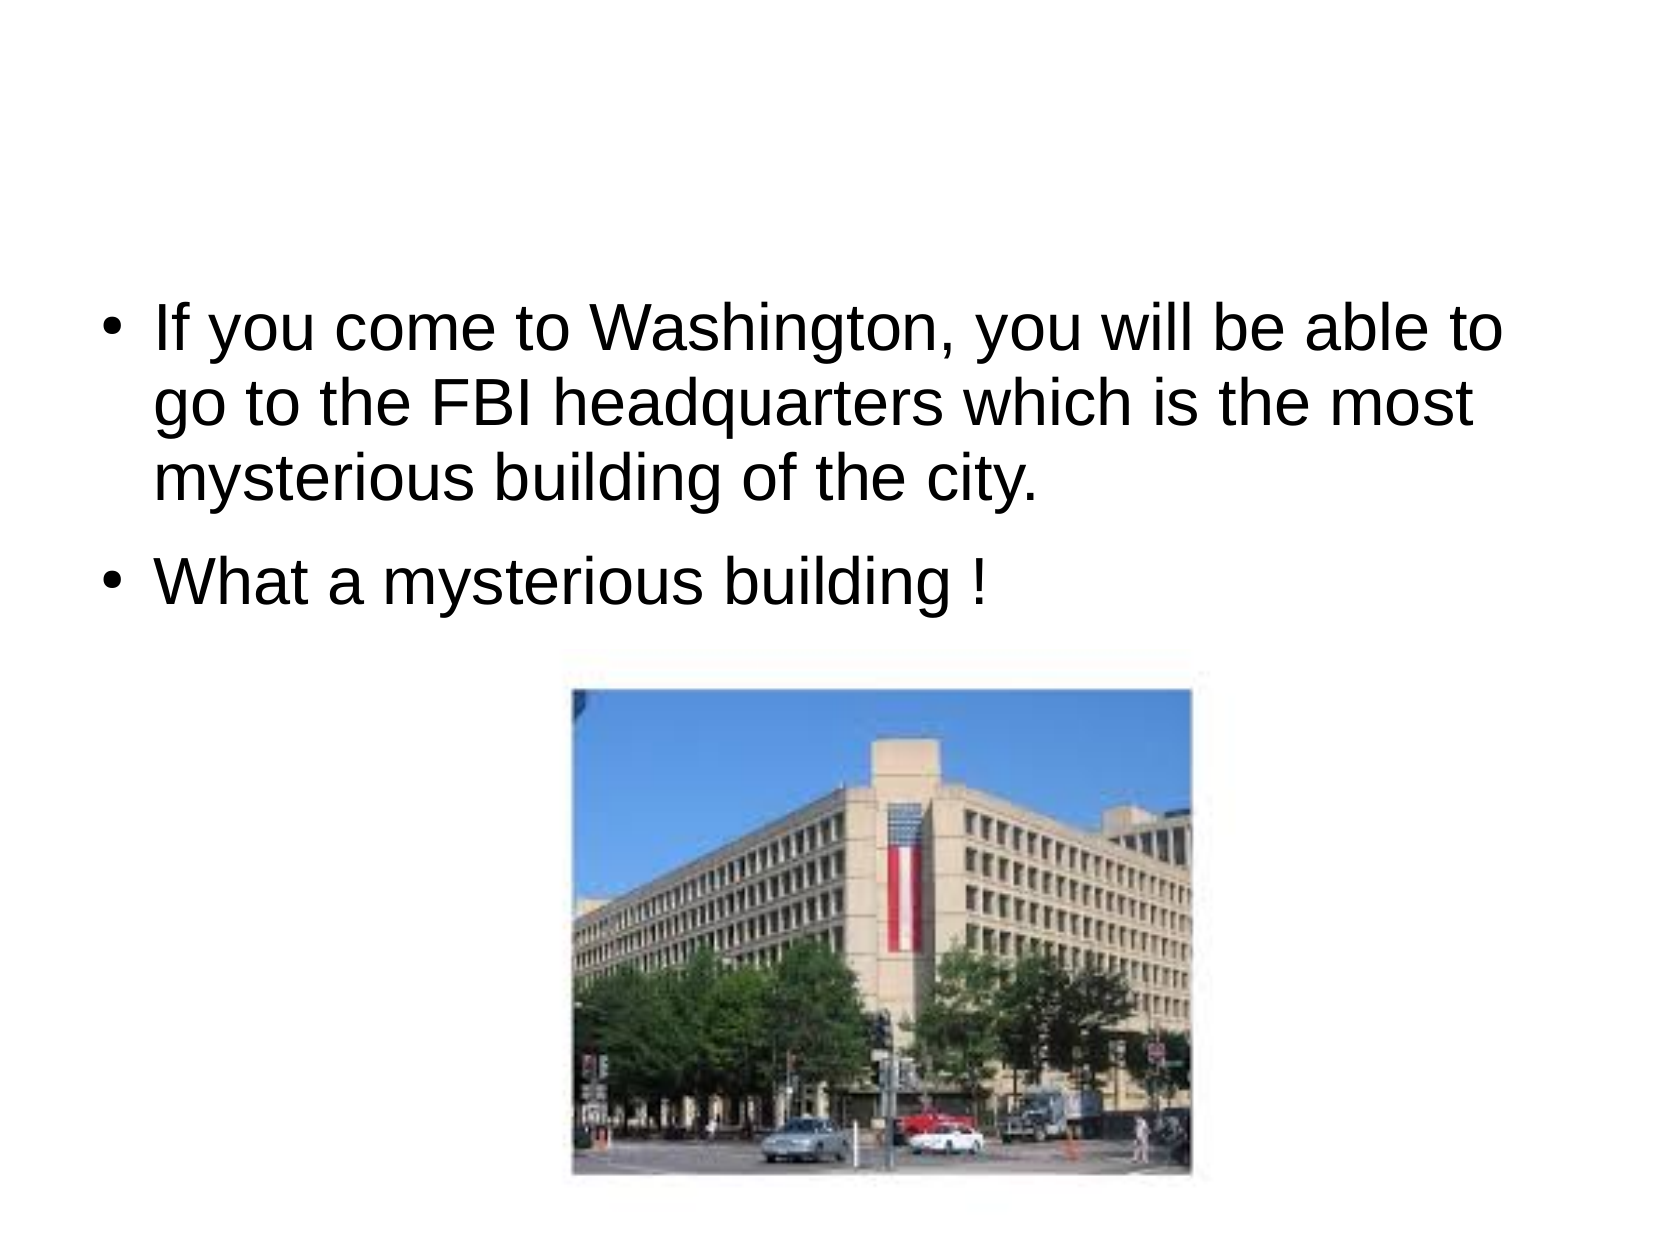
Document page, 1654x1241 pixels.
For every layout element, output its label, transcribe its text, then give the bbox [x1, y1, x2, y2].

picture [519, 649, 1247, 1217]
list If you come to Washington, you will be able to go to the FBI headquarters which is the most mysterious building of the city. What a mysterious building ! [82, 290, 1571, 1109]
